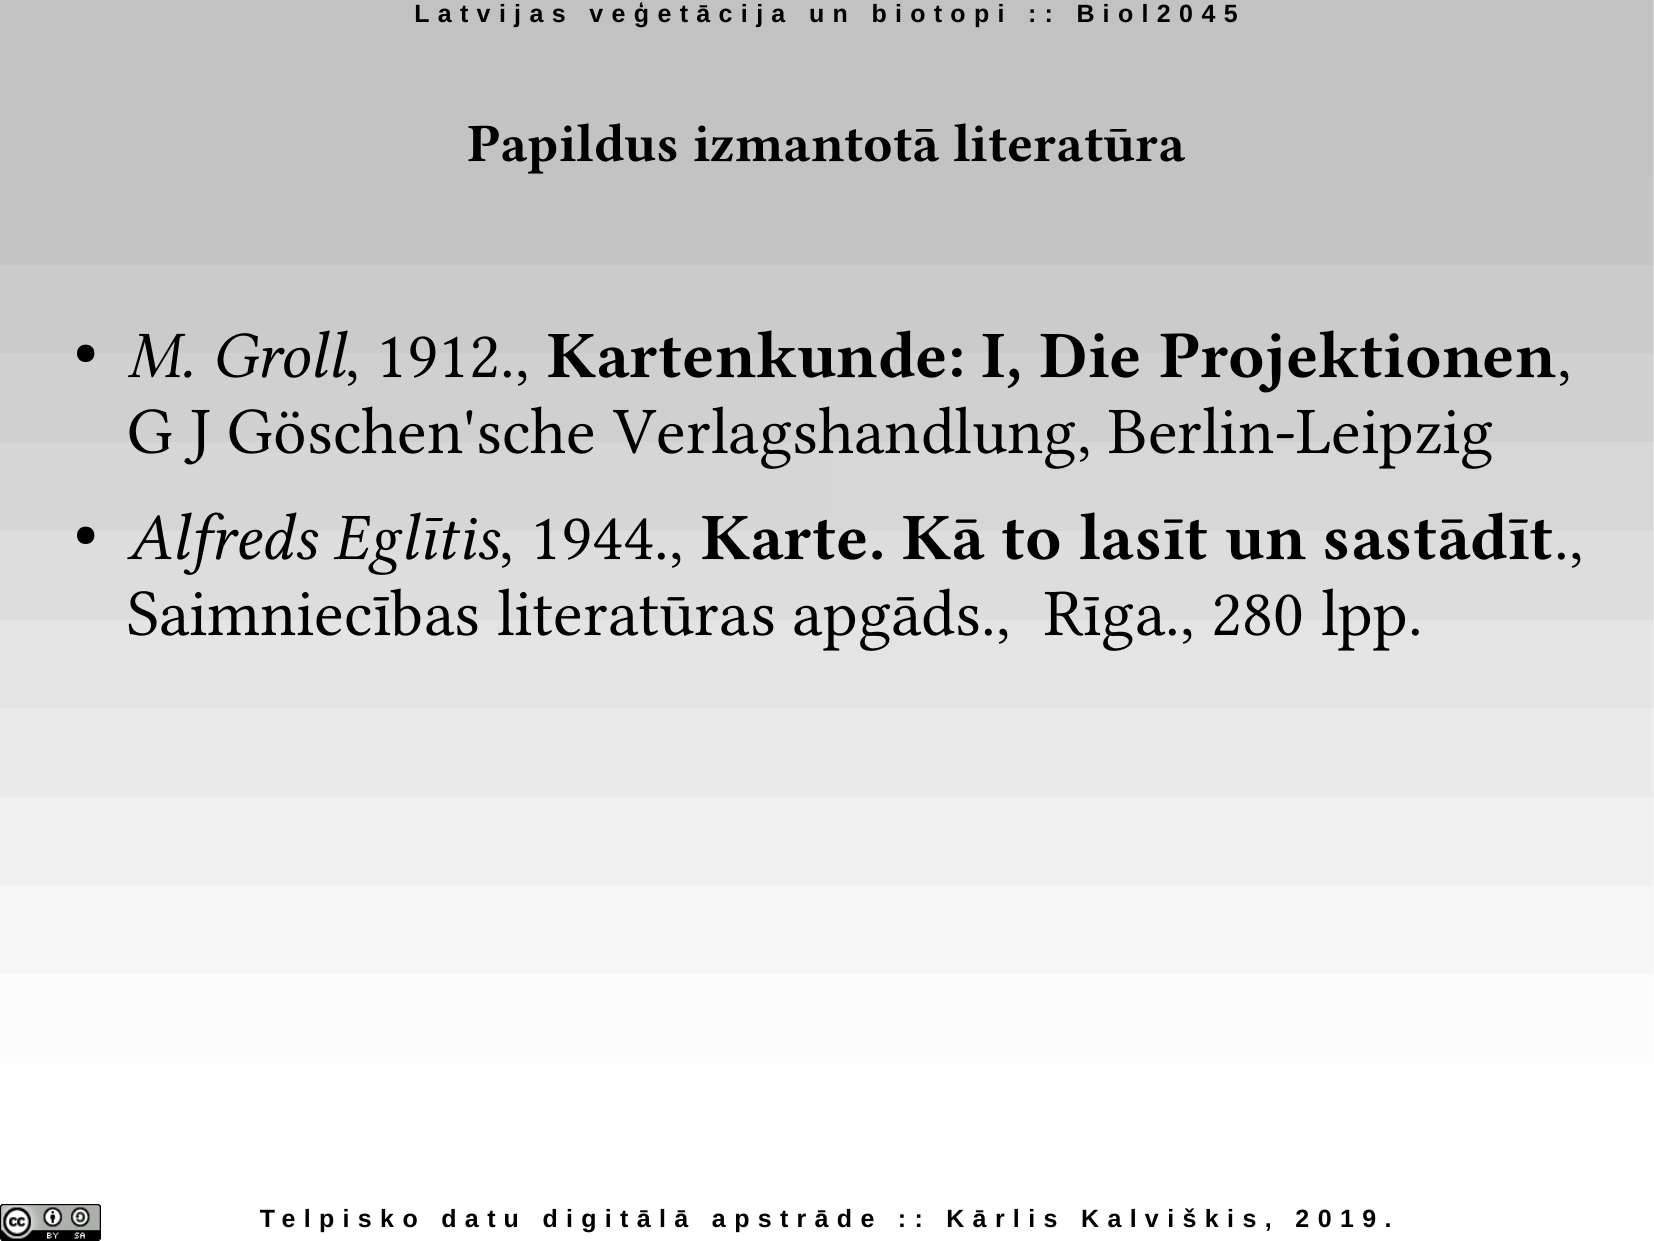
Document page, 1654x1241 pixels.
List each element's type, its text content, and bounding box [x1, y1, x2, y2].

list M. Groll, 1912., Kartenkunde: I, Die Projektionen, G J Göschen'sche Verlagshandlung, Berlin-Leipzig Alfreds Eglītis, 1944., Karte. Kā to lasīt un sastādīt., Saimniecības literatūras apgāds., Rīga., 280 lpp. [56, 317, 1600, 1175]
picture [0, 287, 1654, 1241]
title Papildus izmantotā literatūra [0, 1, 1654, 287]
